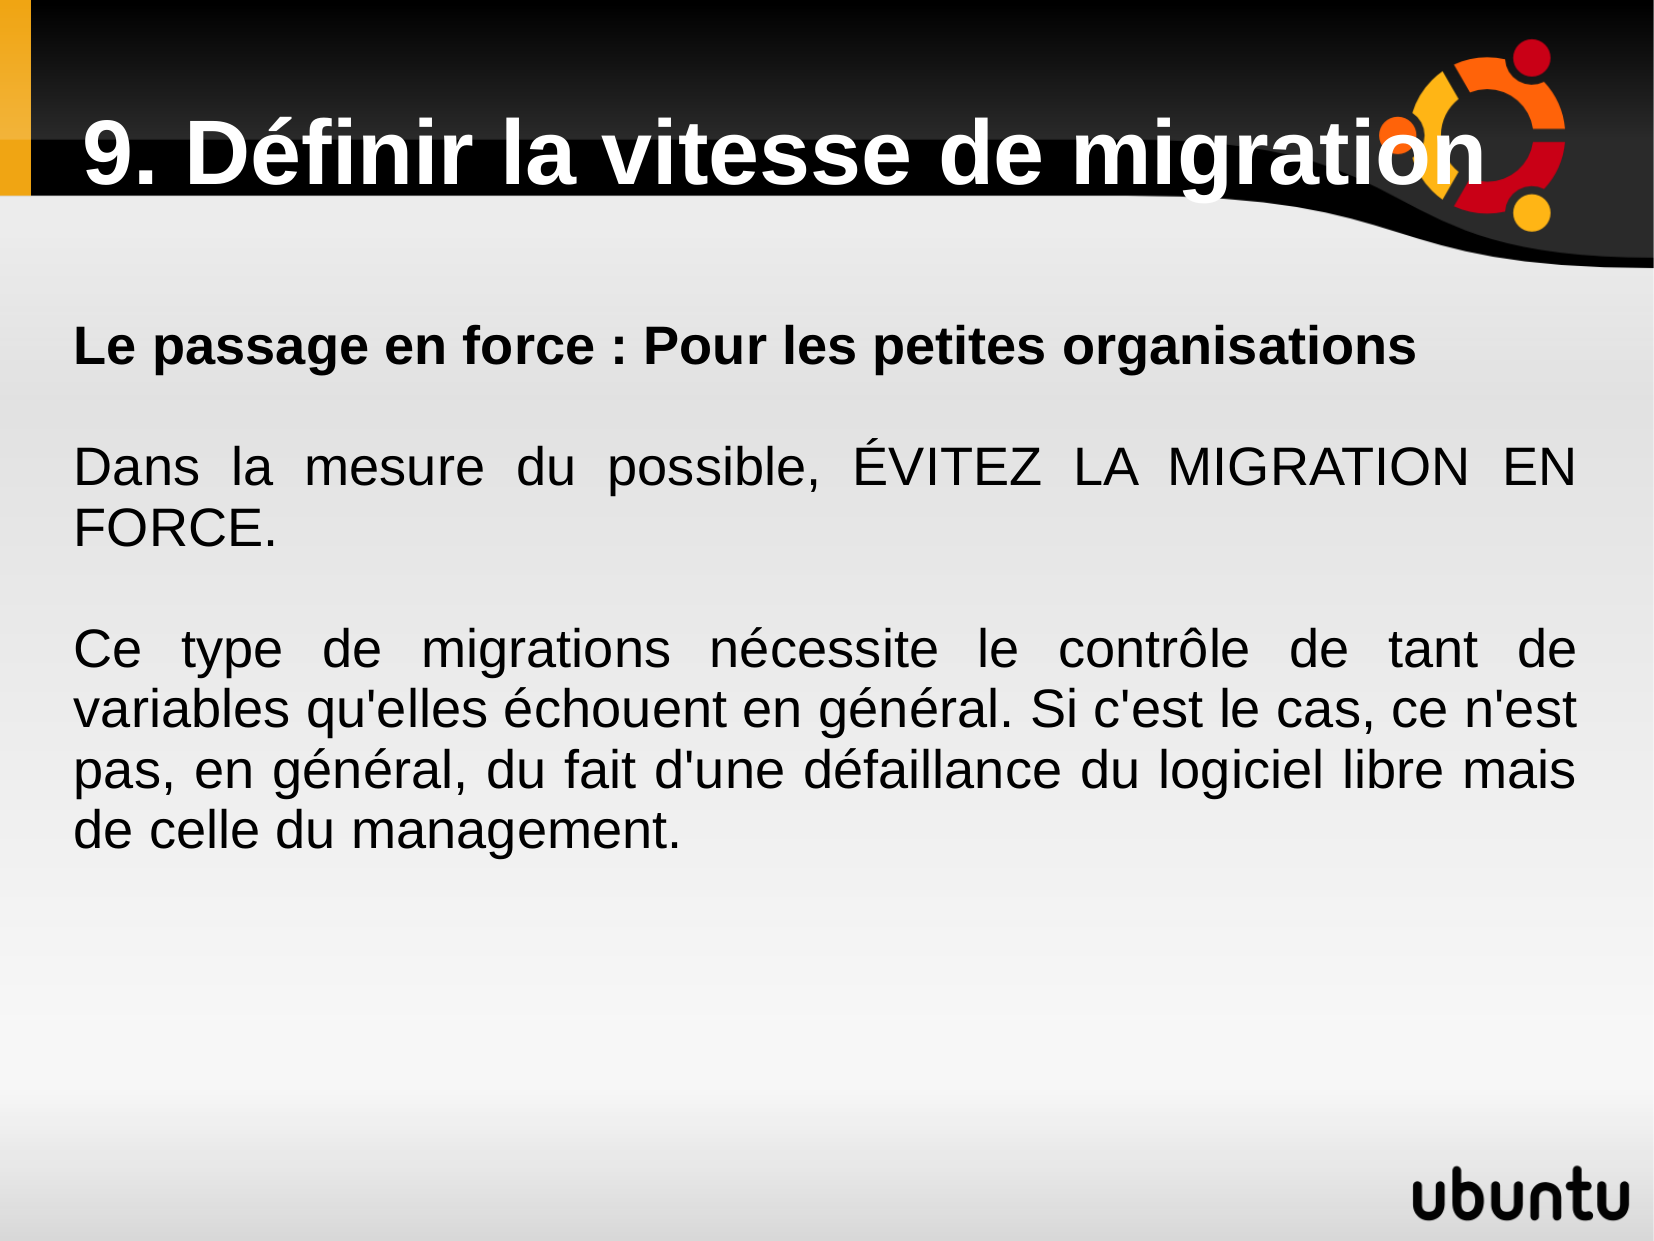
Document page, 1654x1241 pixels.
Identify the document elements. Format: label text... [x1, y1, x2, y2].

picture [0, 0, 1654, 1241]
text_box Le passage en force : Pour les petites organisations Dans la mesure du possible, ÉVITEZ LA MIGRATION EN FORCE. Ce type de migrations nécessite le contrôle de tant de variables qu'elles échouent en général. Si c'est le cas, ce n'est pas, en général, du fait d'une défaillance du logiciel libre mais de celle du management. [59, 308, 1595, 932]
title 9. Définir la vitesse de migration [82, 49, 1571, 257]
